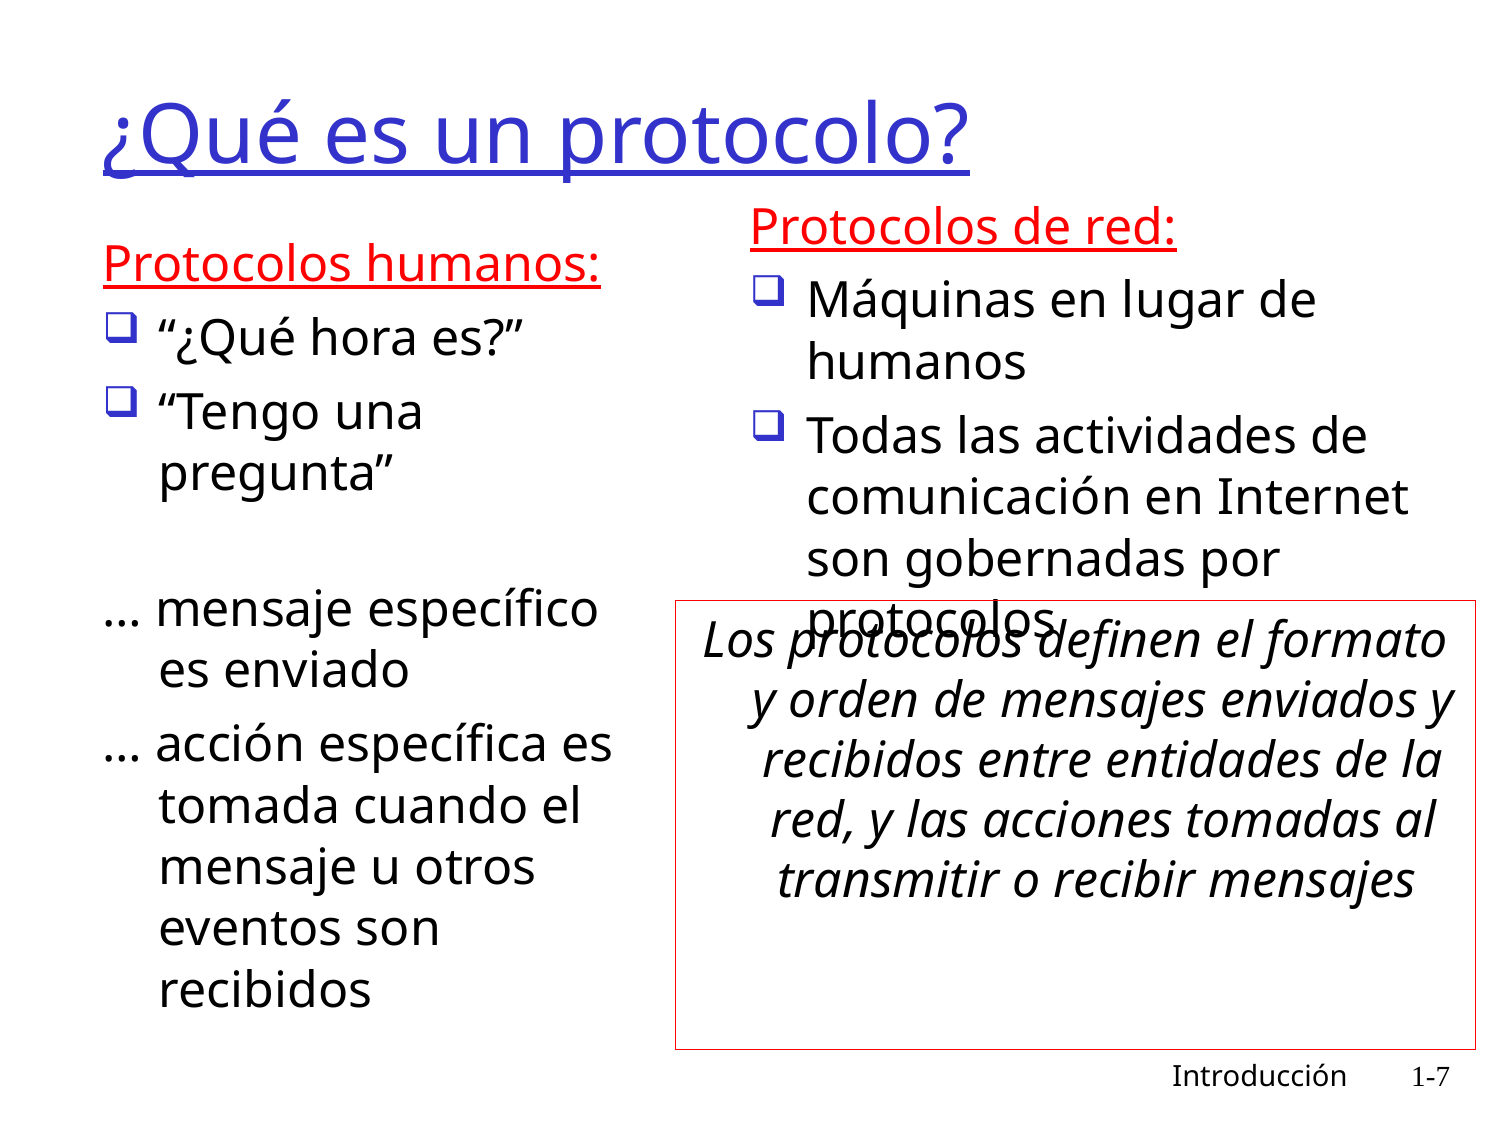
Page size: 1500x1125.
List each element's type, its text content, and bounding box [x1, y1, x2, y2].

text_box 1-<number> [1362, 1050, 1466, 1125]
text_box Los protocolos definen el formato y orden de mensajes enviados y recibidos entre entidades de la red, y las acciones tomadas al transmitir o recibir mensajes [675, 600, 1476, 1050]
list Protocolos humanos: “¿Qué hora es?” “Tengo una pregunta” … mensaje específico es enviado … acción específica es tomada cuando el mensaje u otros eventos son recibidos [87, 224, 676, 988]
title ¿Qué es un protocolo? [87, 16, 1363, 247]
text_box Introducción [887, 1050, 1362, 1125]
list Protocolos de red: Máquinas en lugar de humanos Todas las actividades de comunicación en Internet son gobernadas por protocolos [734, 187, 1463, 600]
